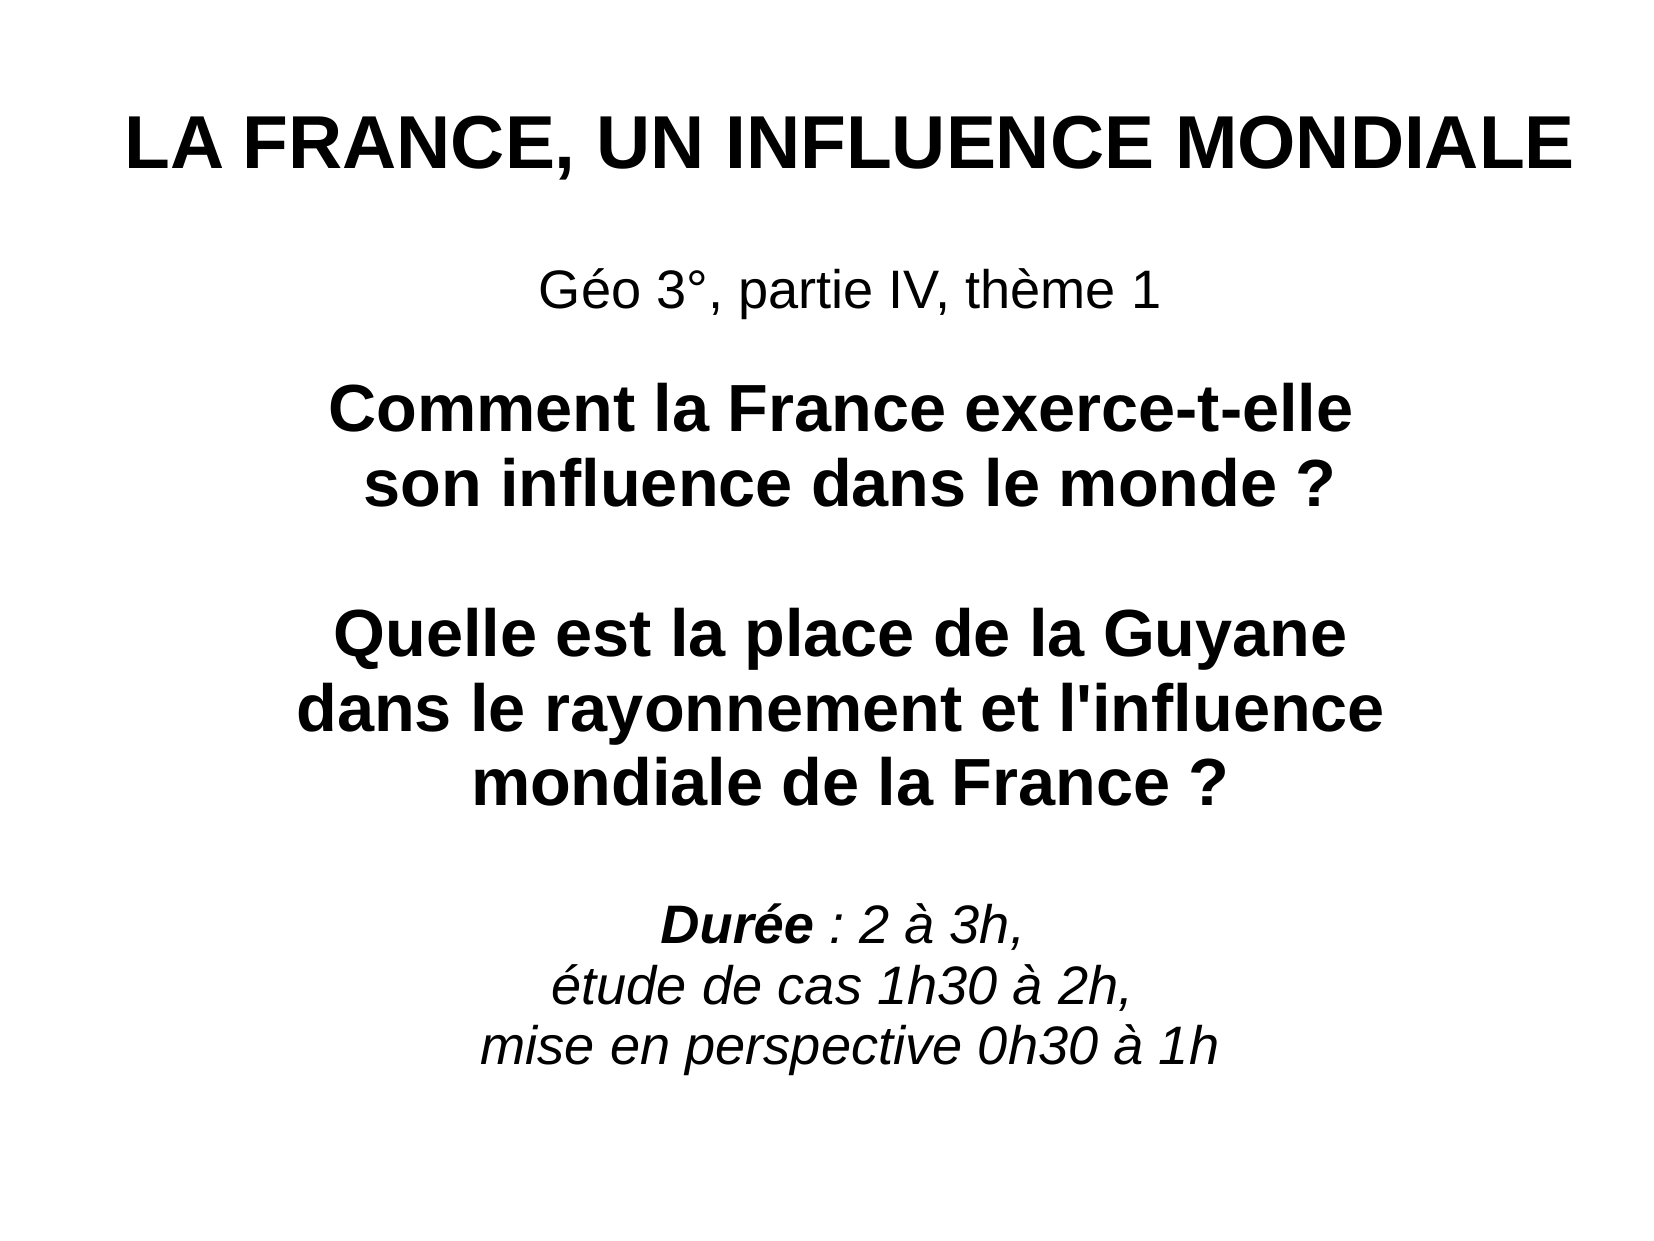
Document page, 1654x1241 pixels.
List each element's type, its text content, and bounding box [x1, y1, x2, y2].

subtitle LA FRANCE, UN INFLUENCE MONDIALE Géo 3°, partie IV, thème 1 Comment la France exerce-t-elle son influence dans le monde ? Quelle est la place de la Guyane dans le rayonnement et l'influence mondiale de la France ? Durée : 2 à 3h, étude de cas 1h30 à 2h, mise en perspective 0h30 à 1h [106, 59, 1595, 1119]
